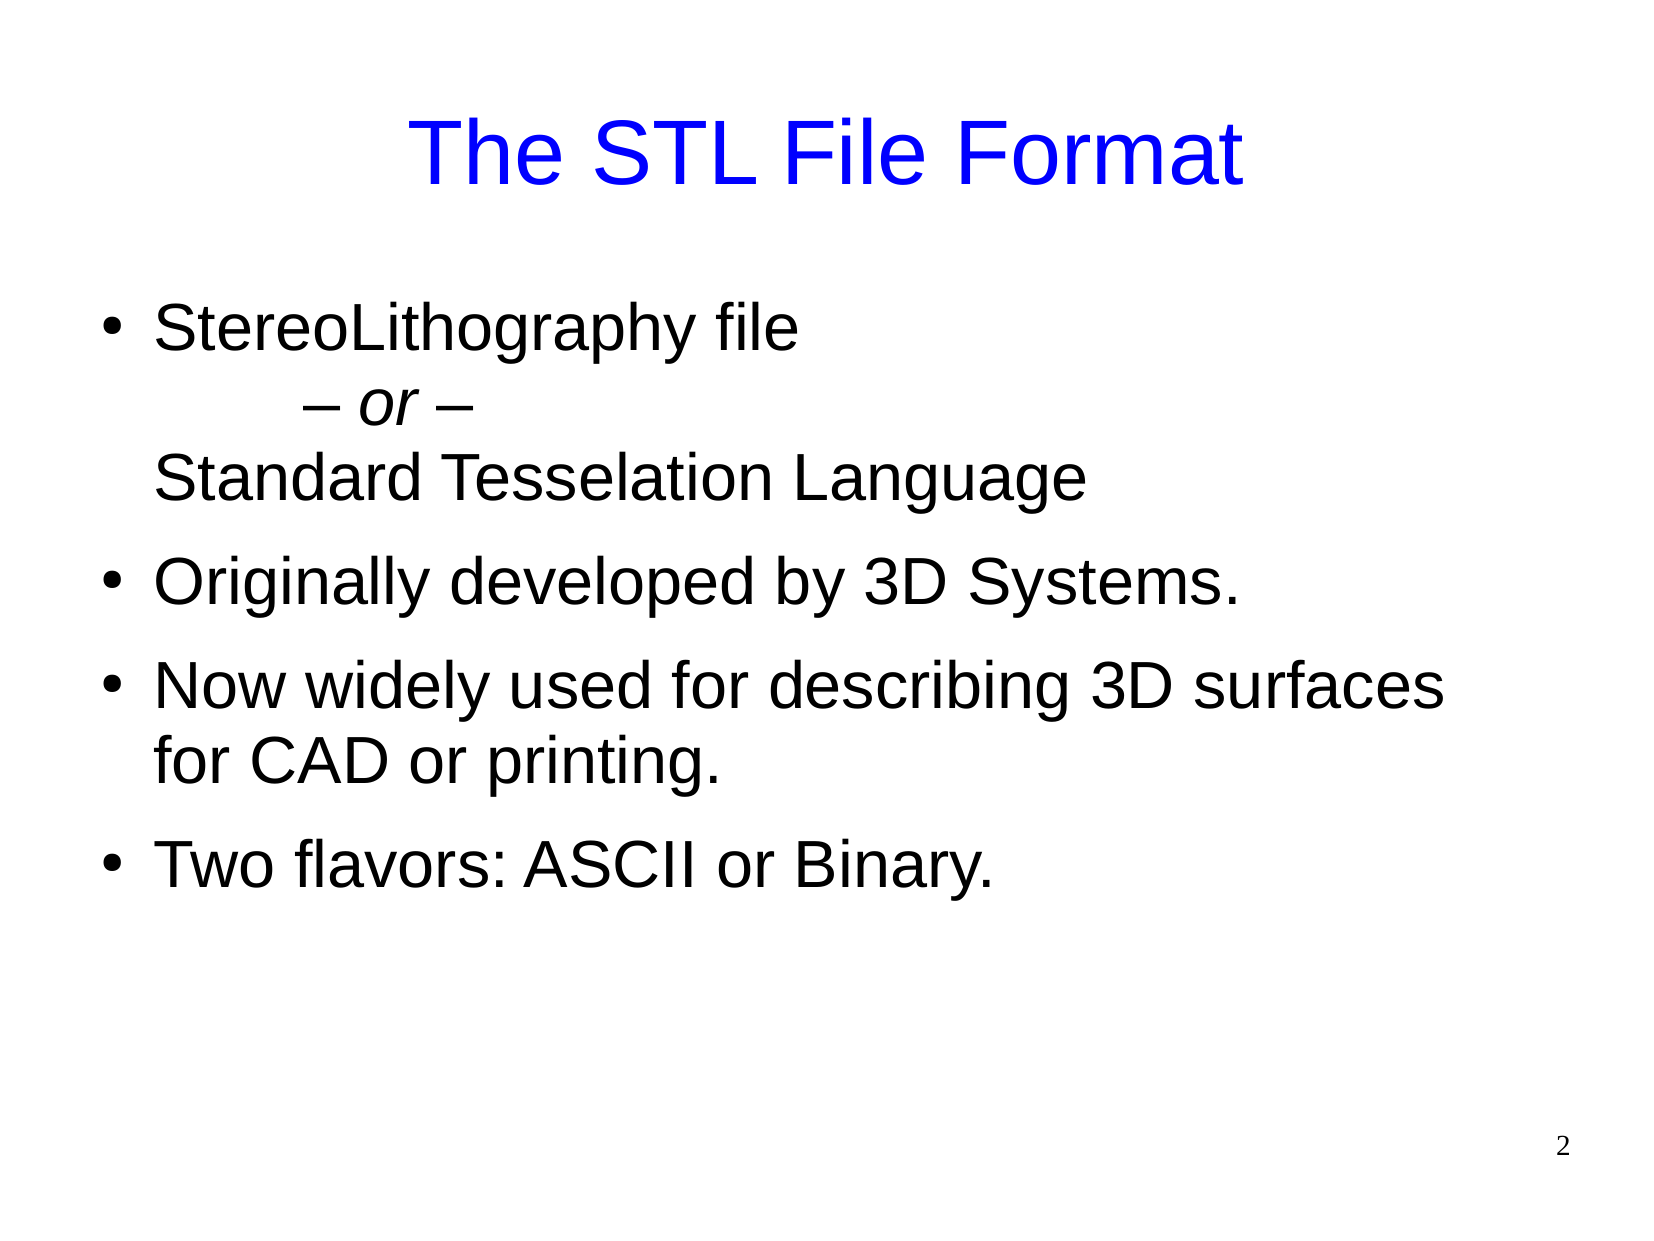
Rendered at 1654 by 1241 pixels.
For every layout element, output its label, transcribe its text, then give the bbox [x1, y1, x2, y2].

list StereoLithography file – or – Standard Tesselation Language Originally developed by 3D Systems. Now widely used for describing 3D surfaces for CAD or printing. Two flavors: ASCII or Binary. [82, 290, 1538, 1151]
title The STL File Format [82, 49, 1571, 257]
